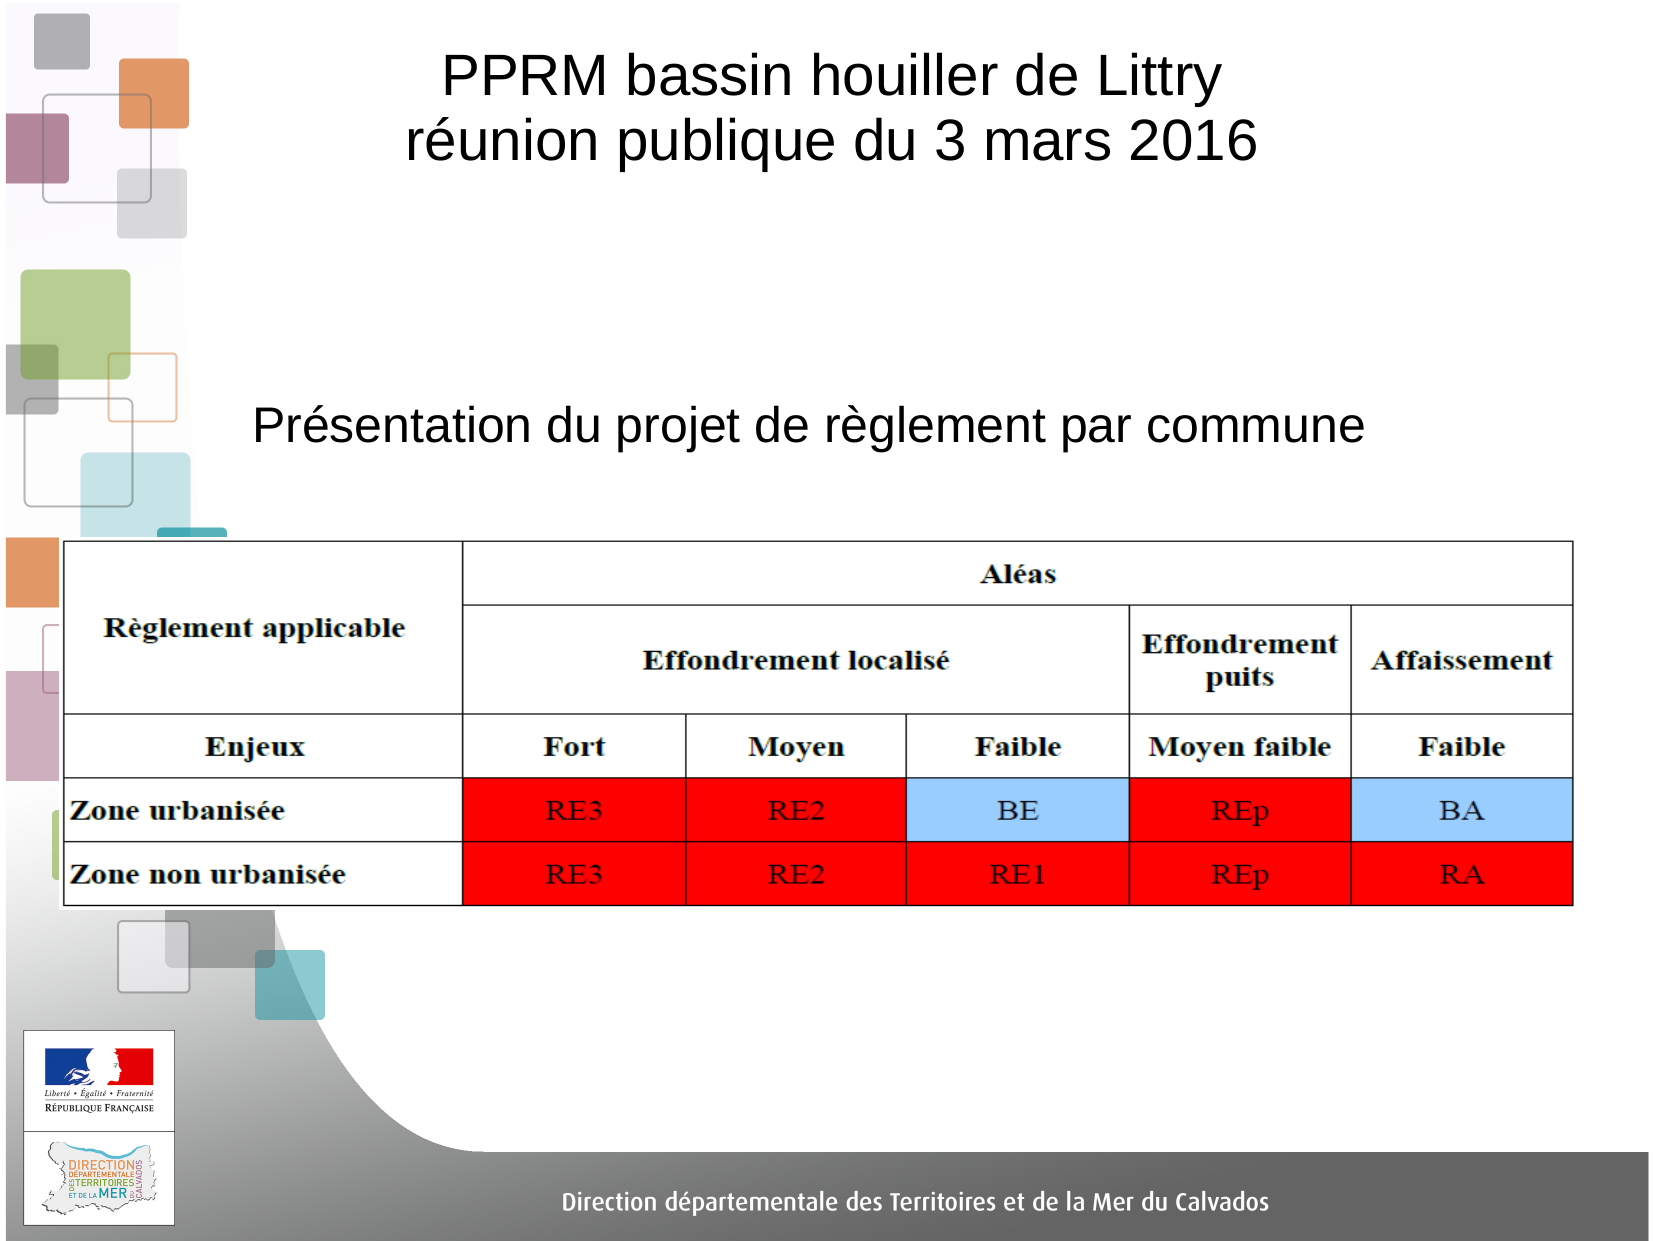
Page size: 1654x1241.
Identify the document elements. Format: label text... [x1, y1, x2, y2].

picture [5, 3, 1654, 1241]
title PPRM bassin houiller de Littry réunion publique du 3 mars 2016 [35, 43, 1630, 173]
text_box Présentation du projet de règlement par commune [237, 389, 1382, 461]
